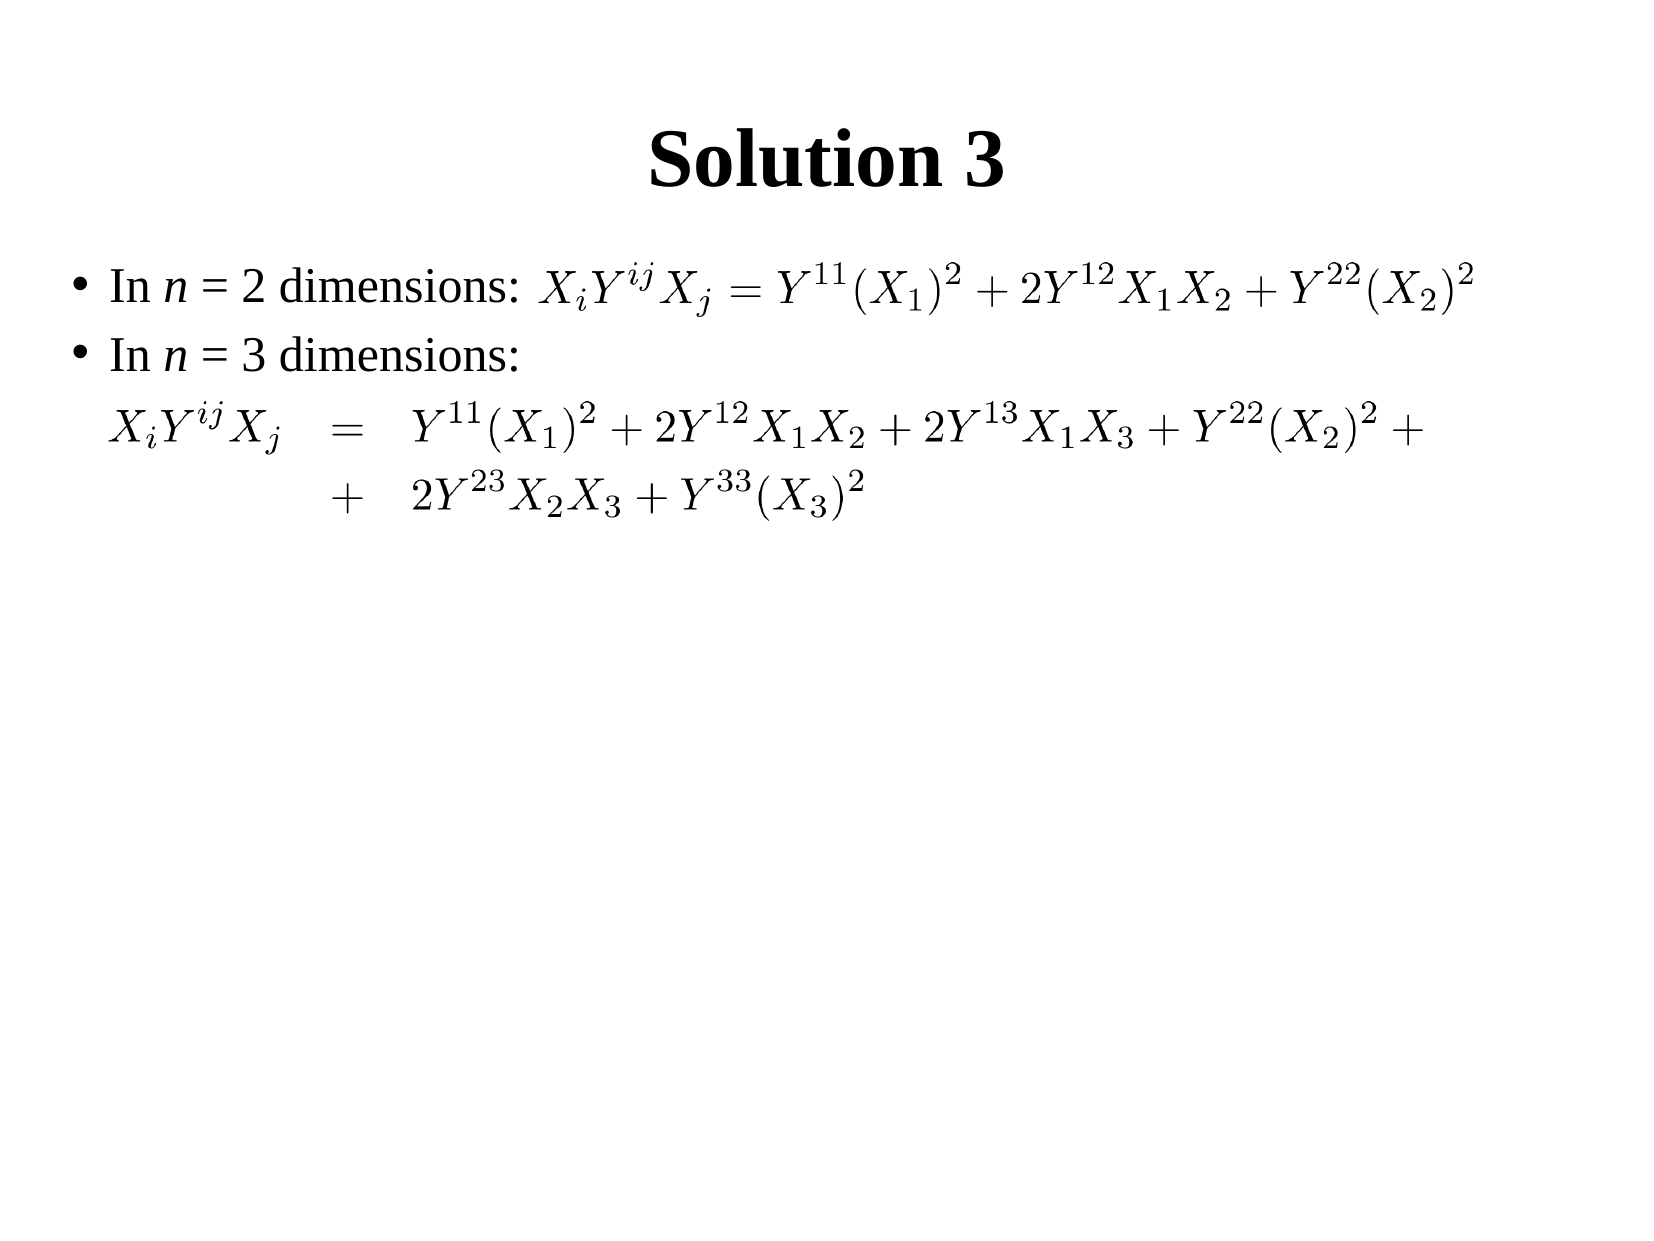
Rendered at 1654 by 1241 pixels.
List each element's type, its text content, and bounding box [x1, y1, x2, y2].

picture [538, 262, 1473, 317]
list In n = 2 dimensions: In n = 3 dimensions: [56, 236, 1578, 391]
picture [108, 401, 1423, 521]
title Solution 3 [82, 49, 1571, 236]
